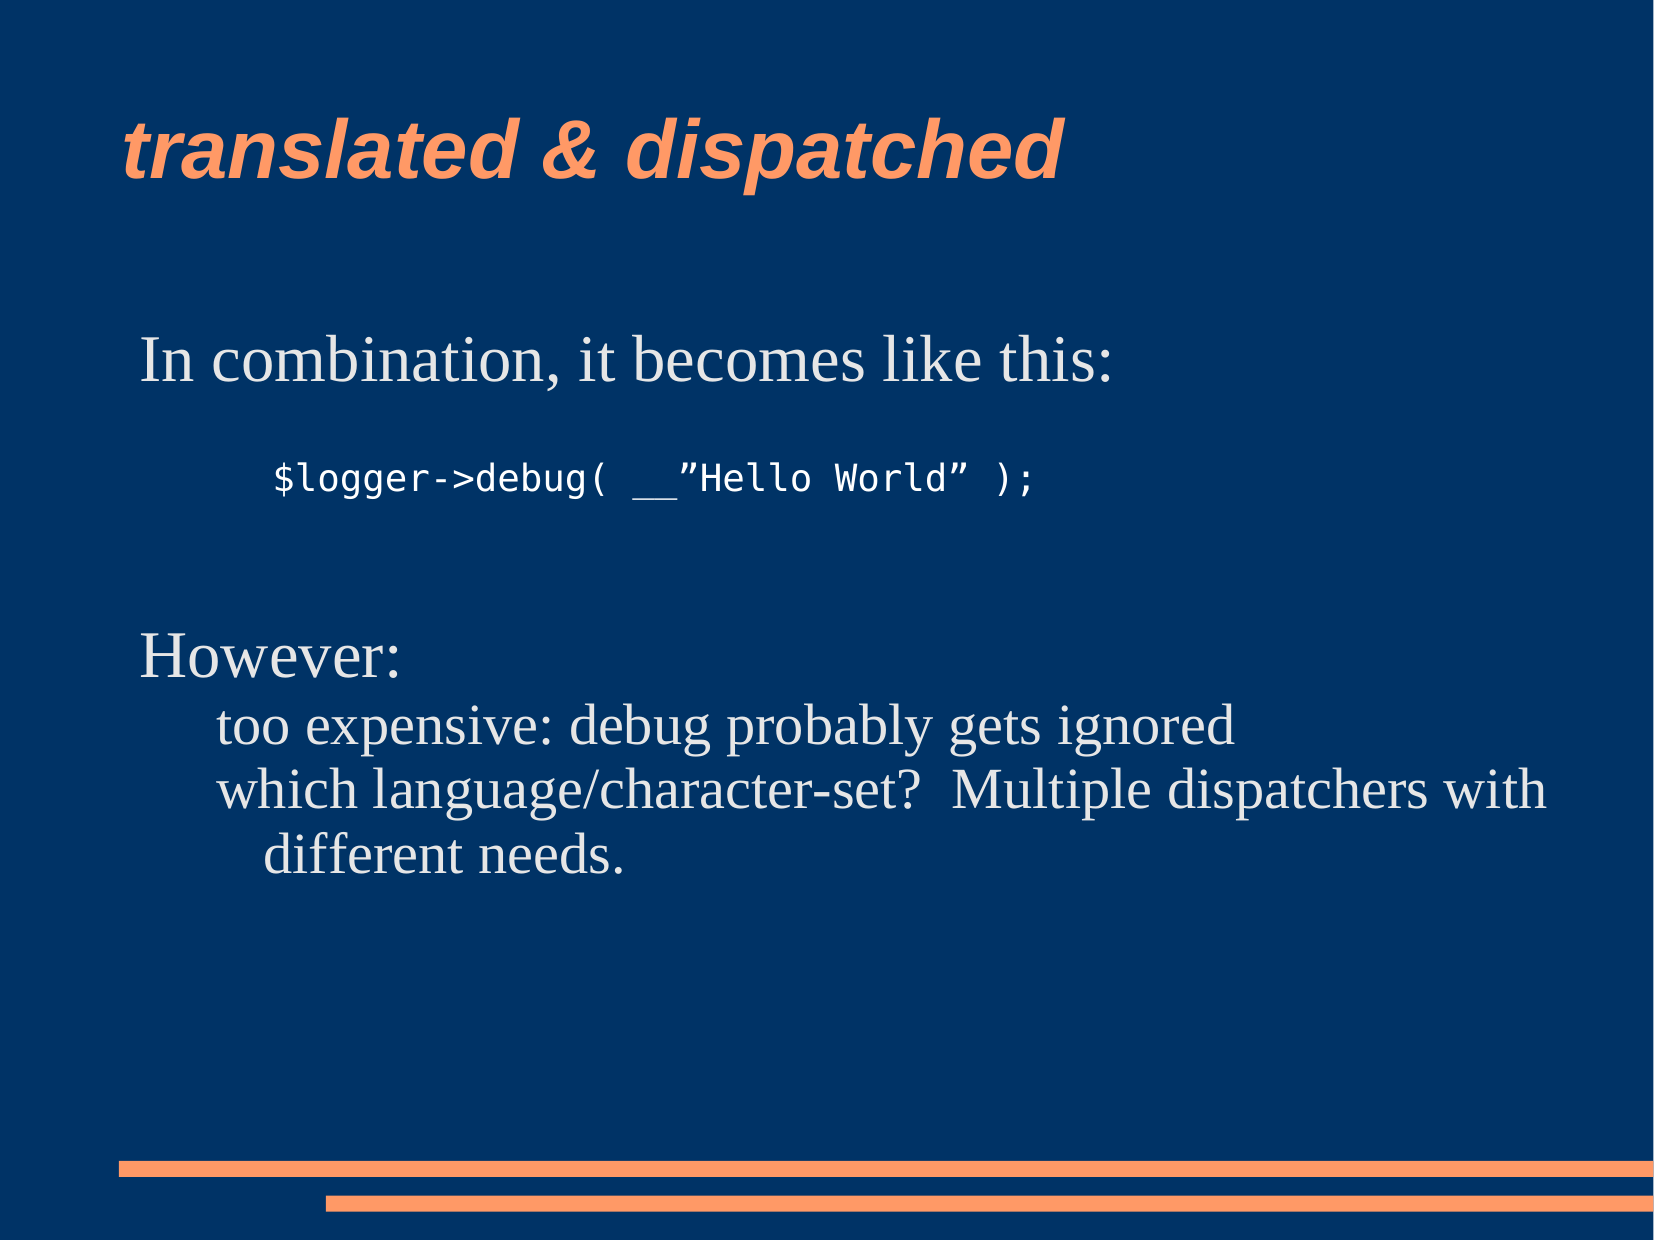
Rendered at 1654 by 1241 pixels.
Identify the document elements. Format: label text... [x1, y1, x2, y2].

text_box $logger->debug( __”Hello World” ); [257, 449, 1053, 508]
list In combination, it becomes like this: However: too expensive: debug probably gets ignored which language/character-set? Multiple dispatchers with different needs. [121, 322, 1561, 1133]
title translated & dispatched [121, 46, 1534, 254]
